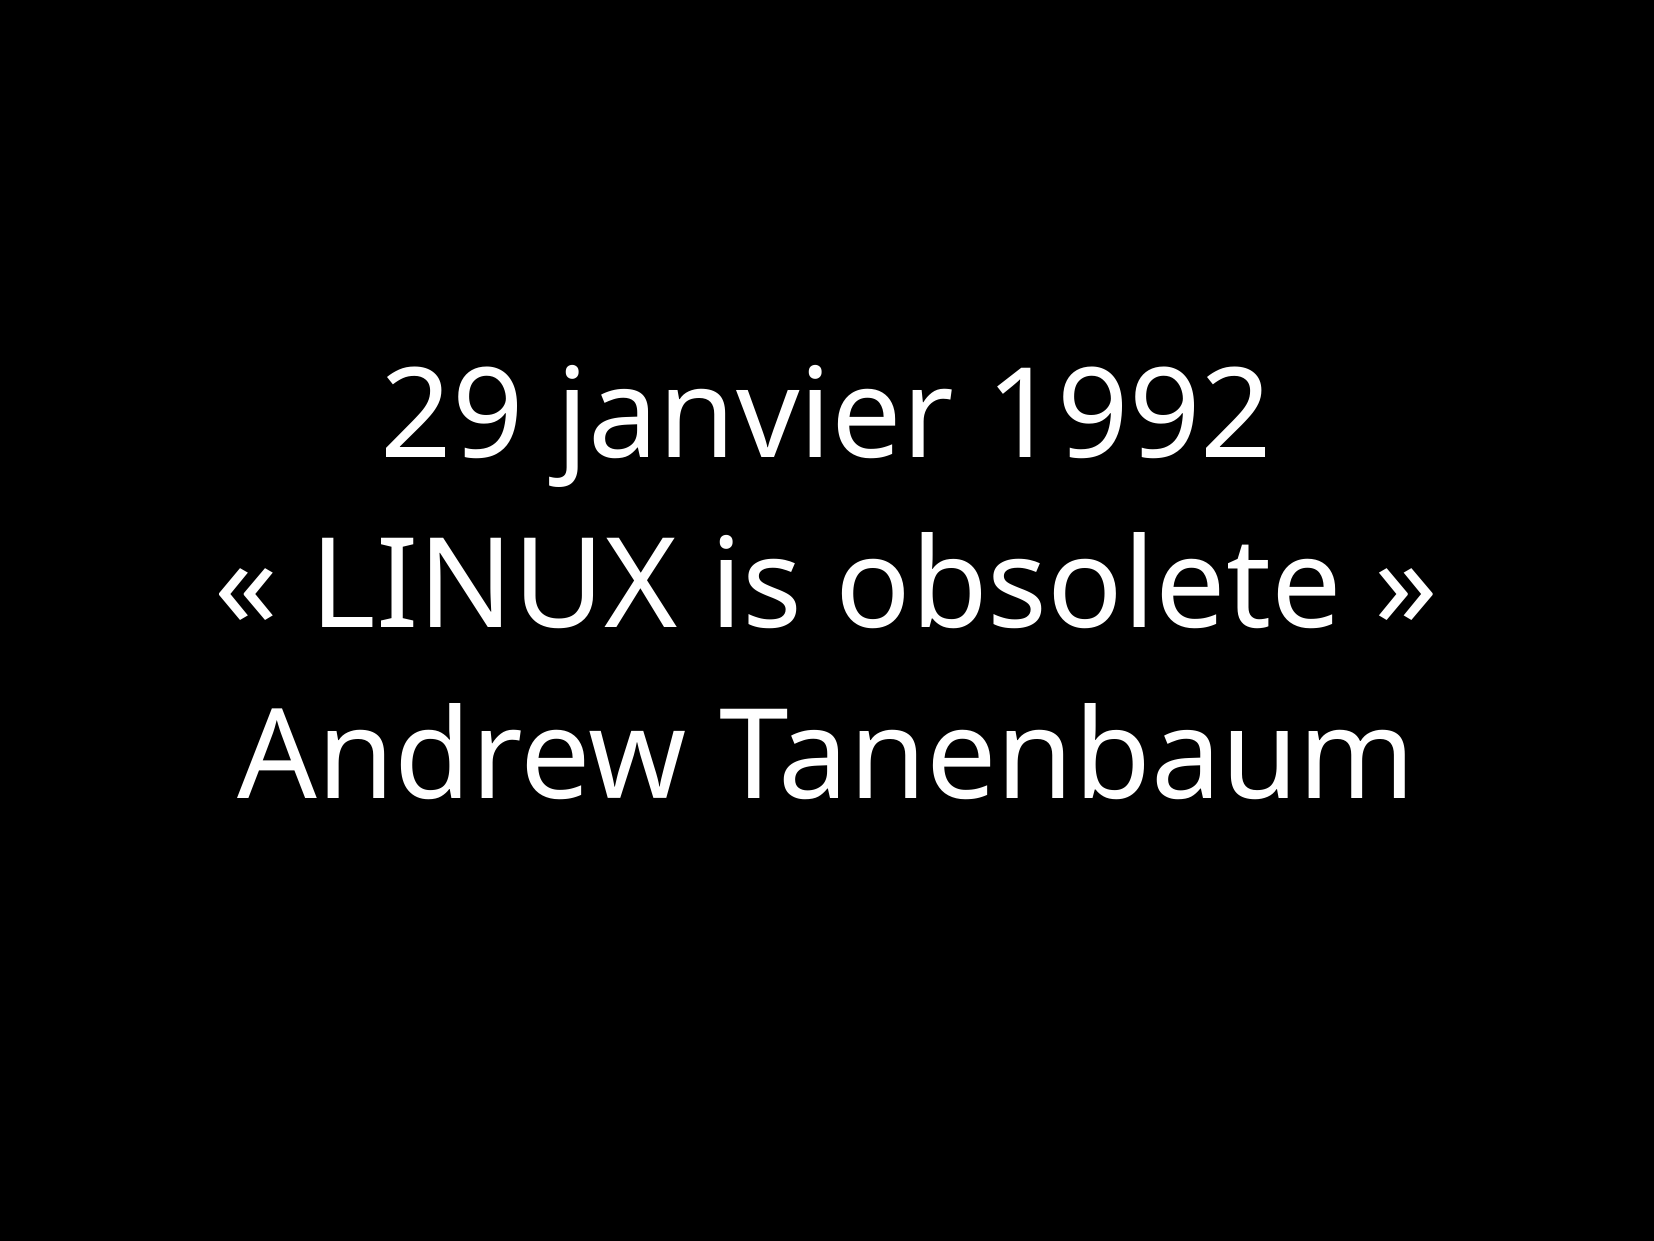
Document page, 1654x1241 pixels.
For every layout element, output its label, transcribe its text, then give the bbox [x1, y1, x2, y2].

subtitle 29 janvier 1992 « LINUX is obsolete » Andrew Tanenbaum [82, 49, 1571, 1109]
